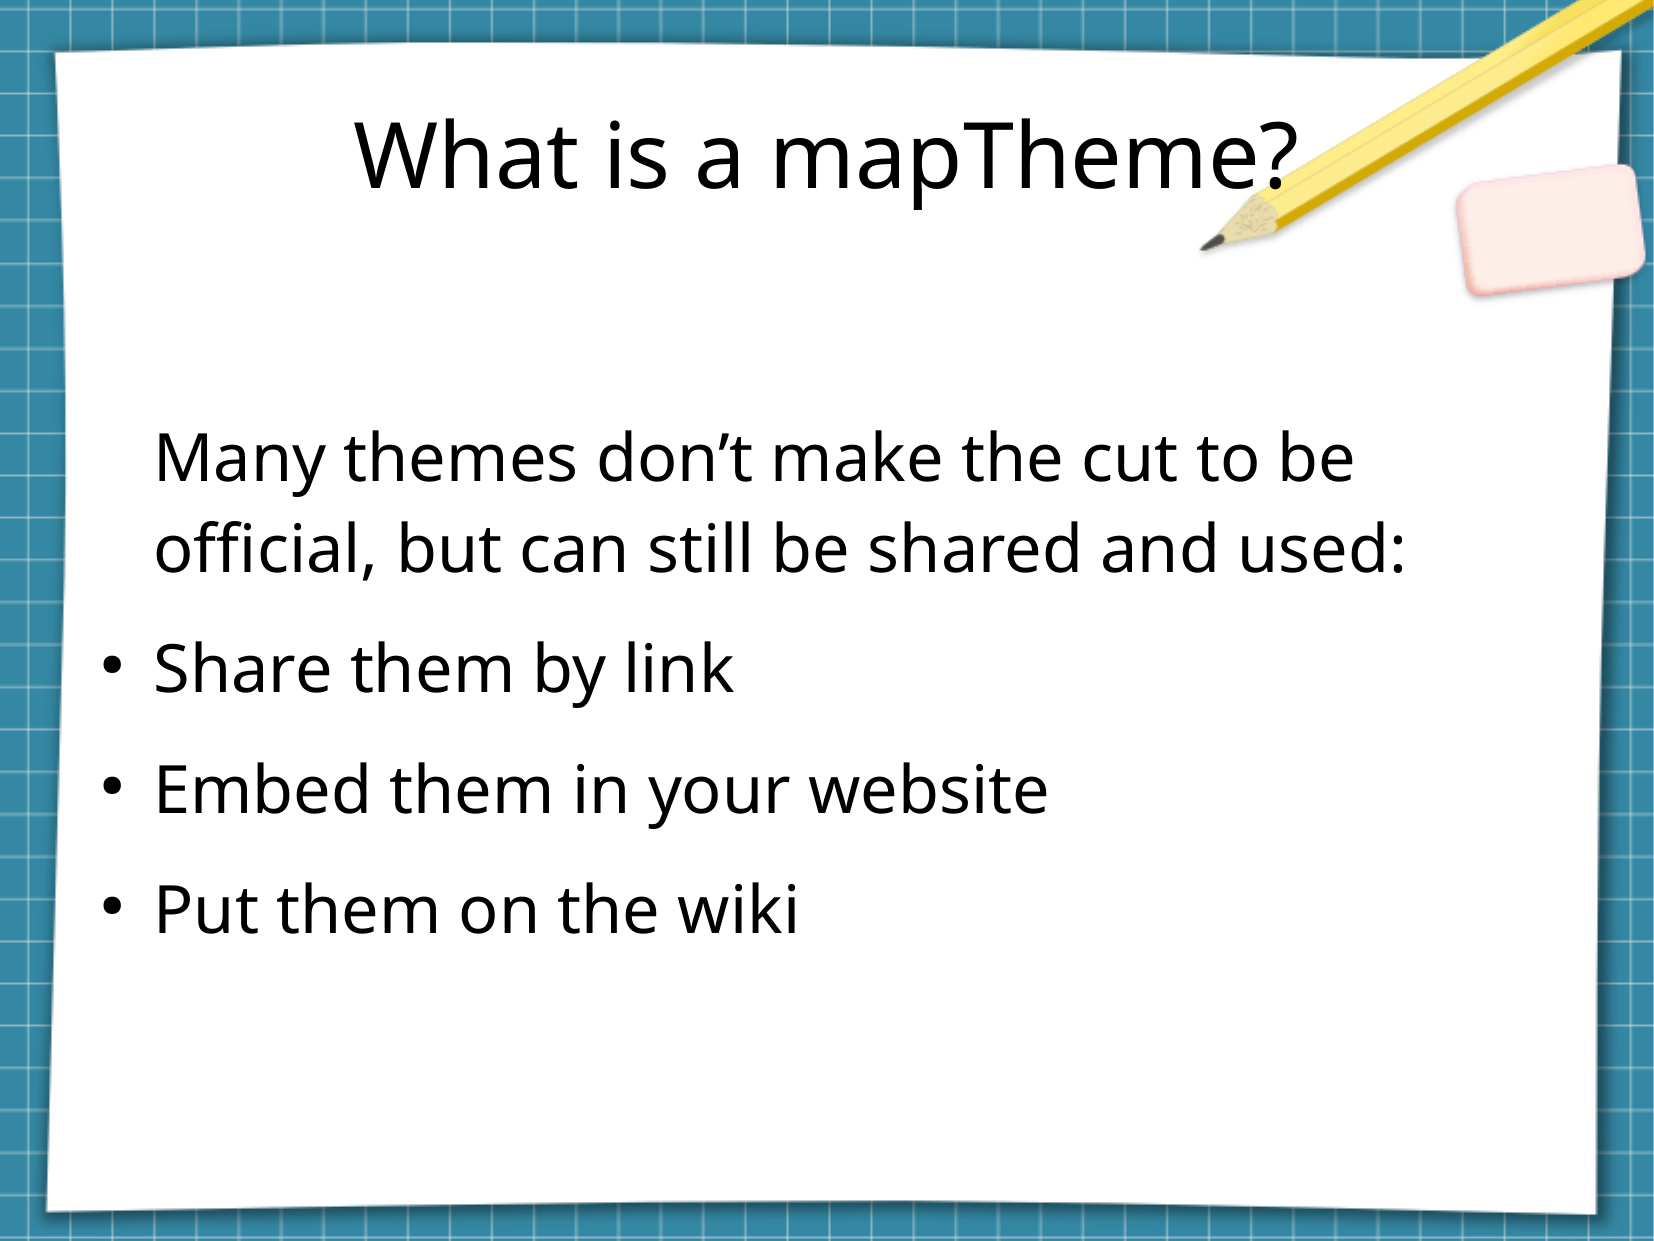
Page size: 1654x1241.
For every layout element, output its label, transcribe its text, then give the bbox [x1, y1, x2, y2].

title What is a mapTheme? [82, 49, 1571, 257]
picture [0, 0, 1654, 1241]
list Many themes don’t make the cut to be official, but can still be shared and used: Share them by link Embed them in your website Put them on the wiki [82, 290, 1571, 1010]
